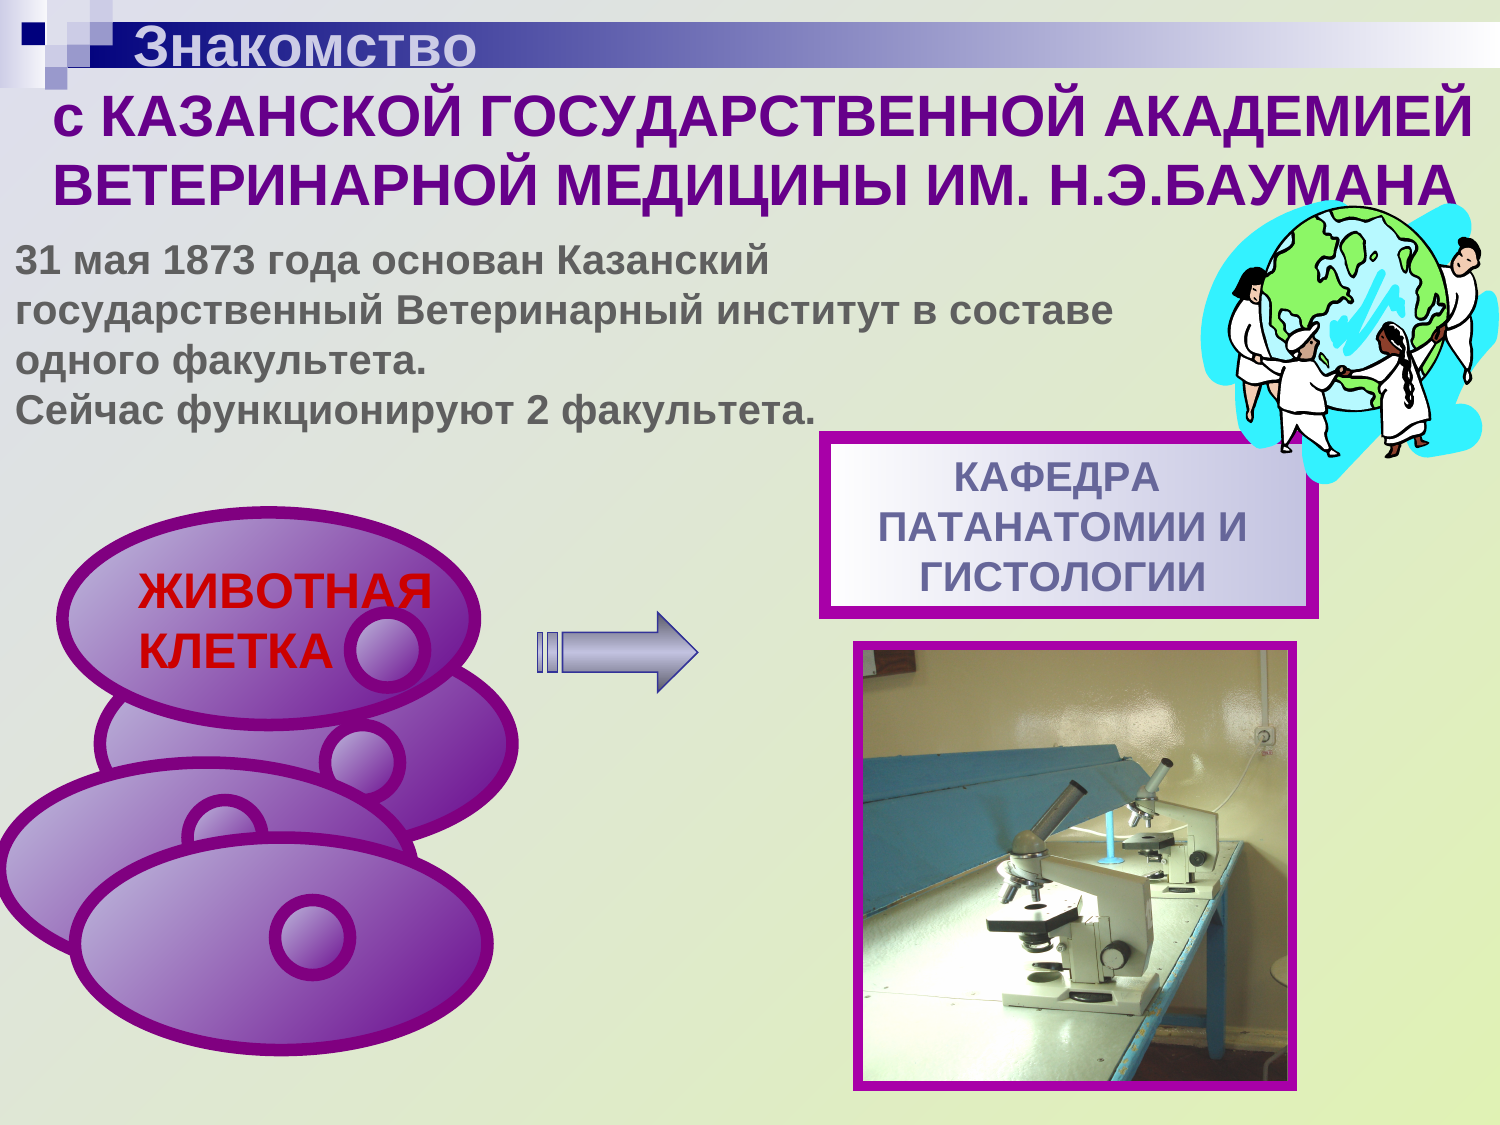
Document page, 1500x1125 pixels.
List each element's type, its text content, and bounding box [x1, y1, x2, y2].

text_box [562, 612, 698, 693]
text_box [548, 632, 558, 672]
text_box [538, 632, 542, 672]
picture [862, 650, 1288, 1082]
picture [1200, 200, 1500, 488]
text_box КАФЕДРА ПАТАНАТОМИИ И ГИСТОЛОГИИ [824, 437, 1313, 613]
text_box 31 мая 1873 года основан Казанский государственный Ветеринарный институт в составе одного факультета. Сейчас функционируют 2 факультета. [0, 224, 1163, 441]
text_box ЖИВОТНАЯ КЛЕТКА [62, 512, 475, 726]
text_box [0, 668, 513, 1051]
text_box Знакомство с КАЗАНСКОЙ ГОСУДАРСТВЕННОЙ АКАДЕМИЕЙ ВЕТЕРИНАРНОЙ МЕДИЦИНЫ ИМ. Н.Э.БАУМАНА [37, 0, 1500, 296]
text_box [350, 612, 426, 688]
